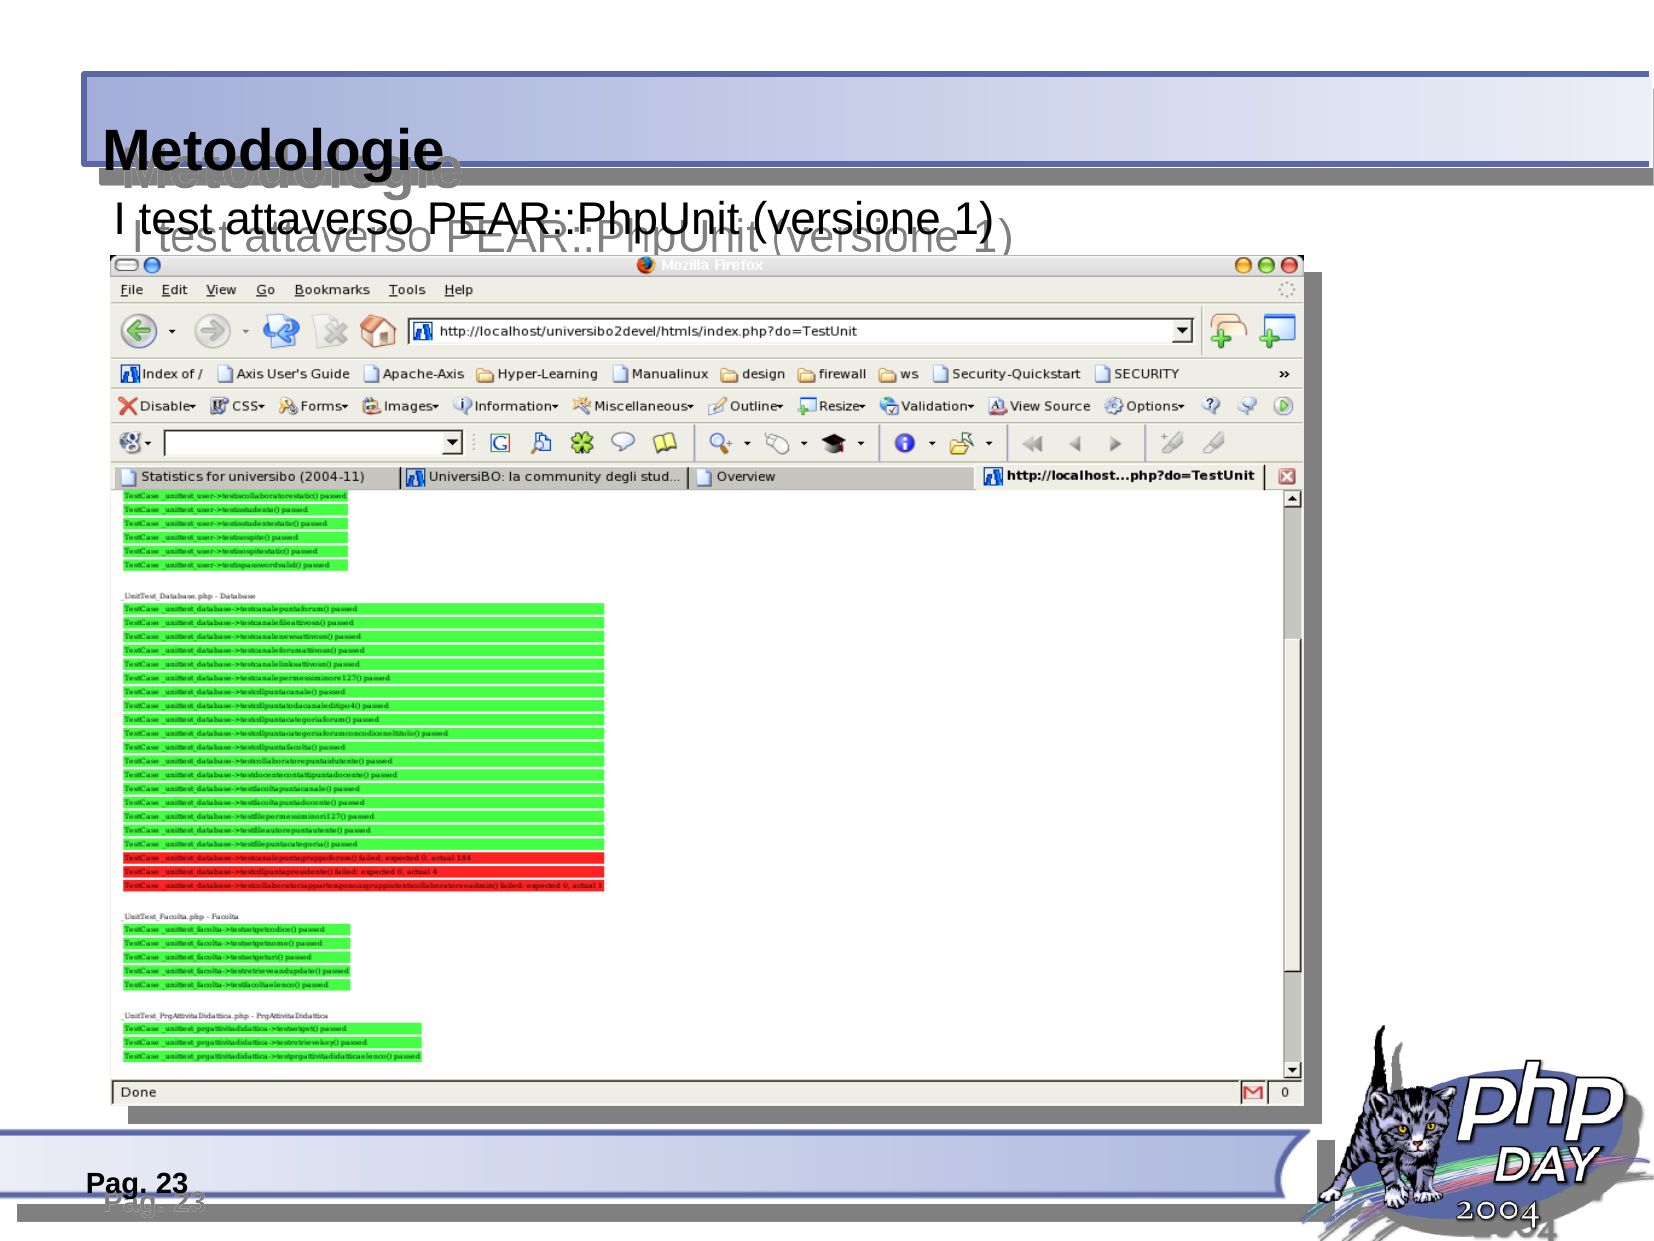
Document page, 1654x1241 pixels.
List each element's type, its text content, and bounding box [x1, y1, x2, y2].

picture [0, 1025, 1652, 1233]
text_box I test attaverso PEAR::PhpUnit (versione 1) [90, 192, 1341, 558]
picture [126, 1180, 133, 1190]
picture [110, 1195, 117, 1201]
text_box Metodologie [102, 85, 1394, 155]
picture [110, 255, 1304, 1106]
